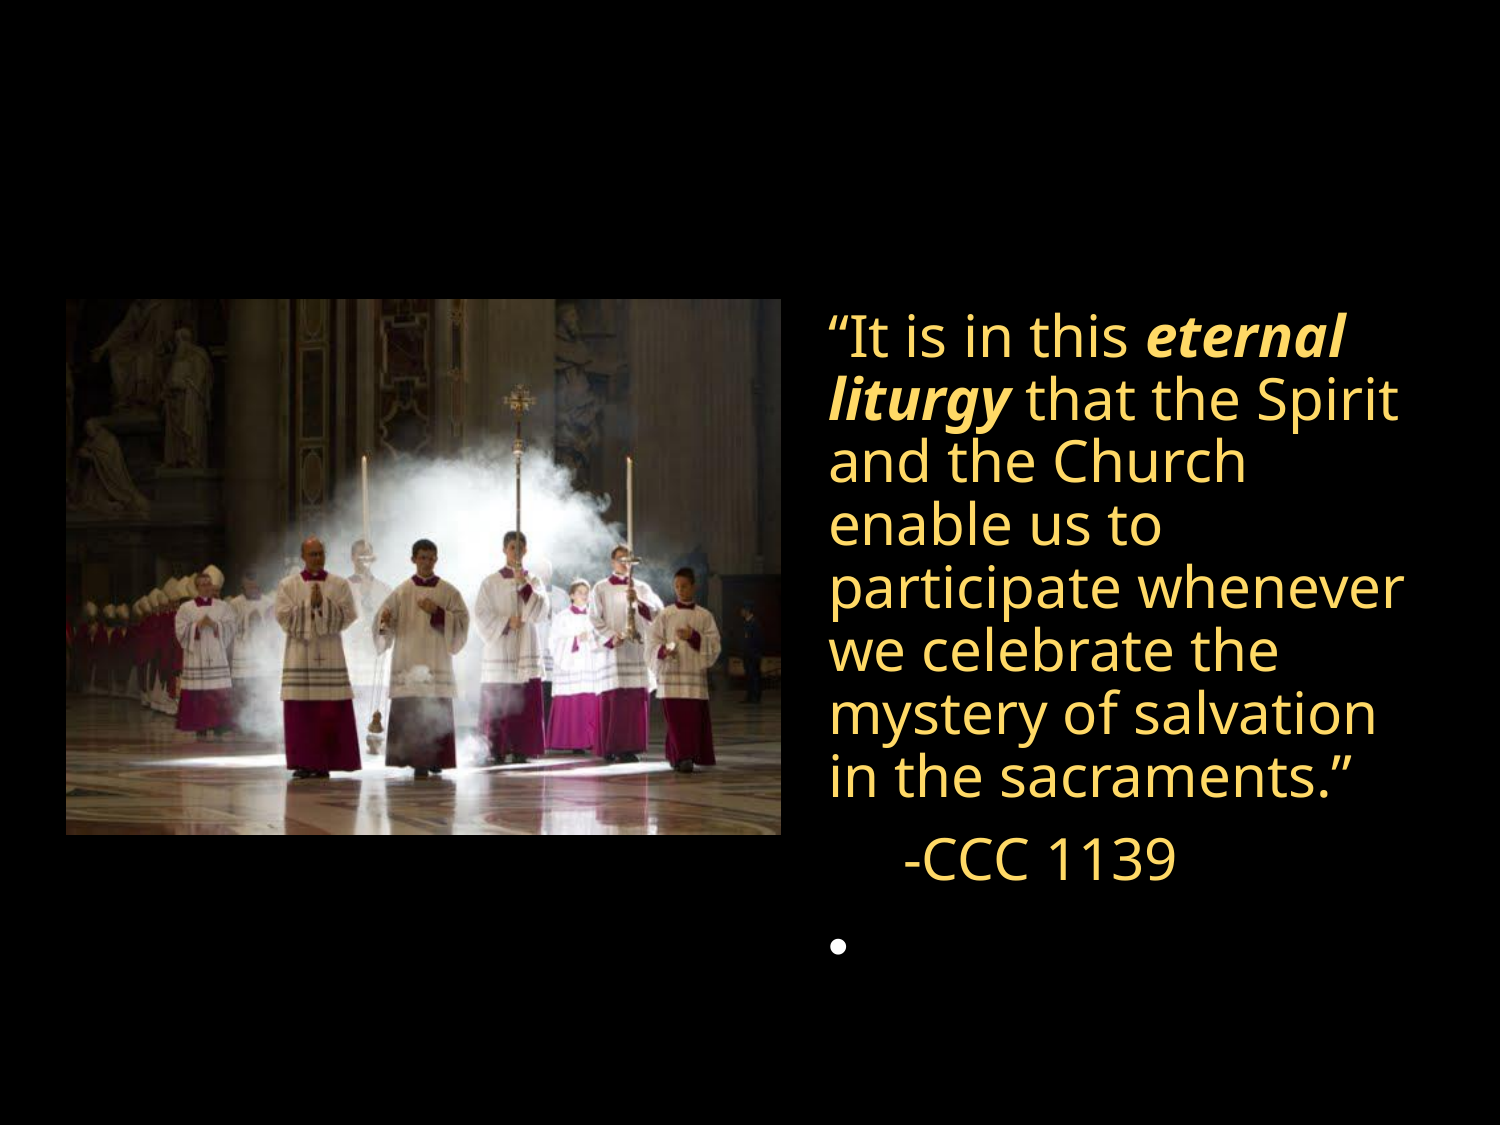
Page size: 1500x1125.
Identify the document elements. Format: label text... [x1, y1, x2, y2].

picture [66, 299, 781, 836]
list “It is in this eternal liturgy that the Spirit and the Church enable us to participate whenever we celebrate the mystery of salvation in the sacraments.” -CCC 1139 [813, 299, 1451, 1014]
